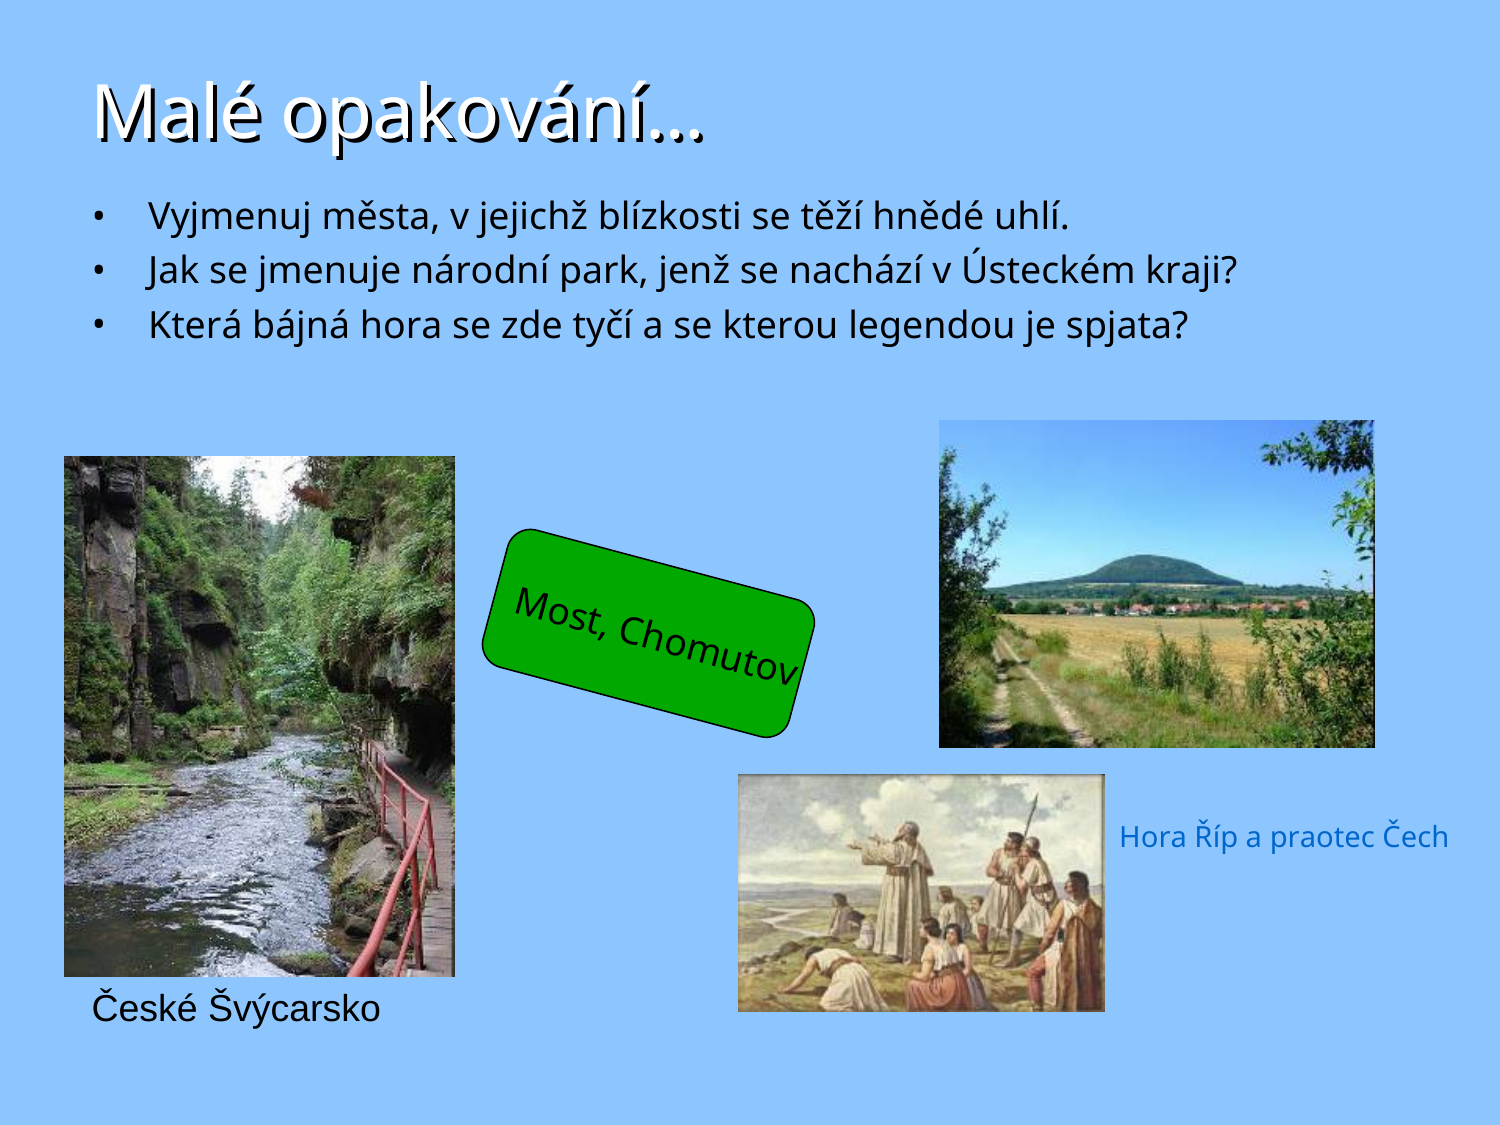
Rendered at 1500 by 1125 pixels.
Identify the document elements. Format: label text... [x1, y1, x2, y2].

text_box Hora Říp a praotec Čech [1105, 810, 1471, 862]
text_box České Švýcarsko [76, 976, 444, 1037]
text_box Most, Chomutov [482, 529, 815, 738]
picture [738, 774, 1105, 1012]
picture [64, 456, 455, 977]
list Vyjmenuj města, v jejichž blízkosti se těží hnědé uhlí. Jak se jmenuje národní park, jenž se nachází v Ústeckém kraji? Která bájná hora se zde tyčí a se kterou legendou je spjata? [76, 184, 1427, 374]
title Malé opakování… [75, 45, 1426, 173]
picture [939, 420, 1375, 748]
